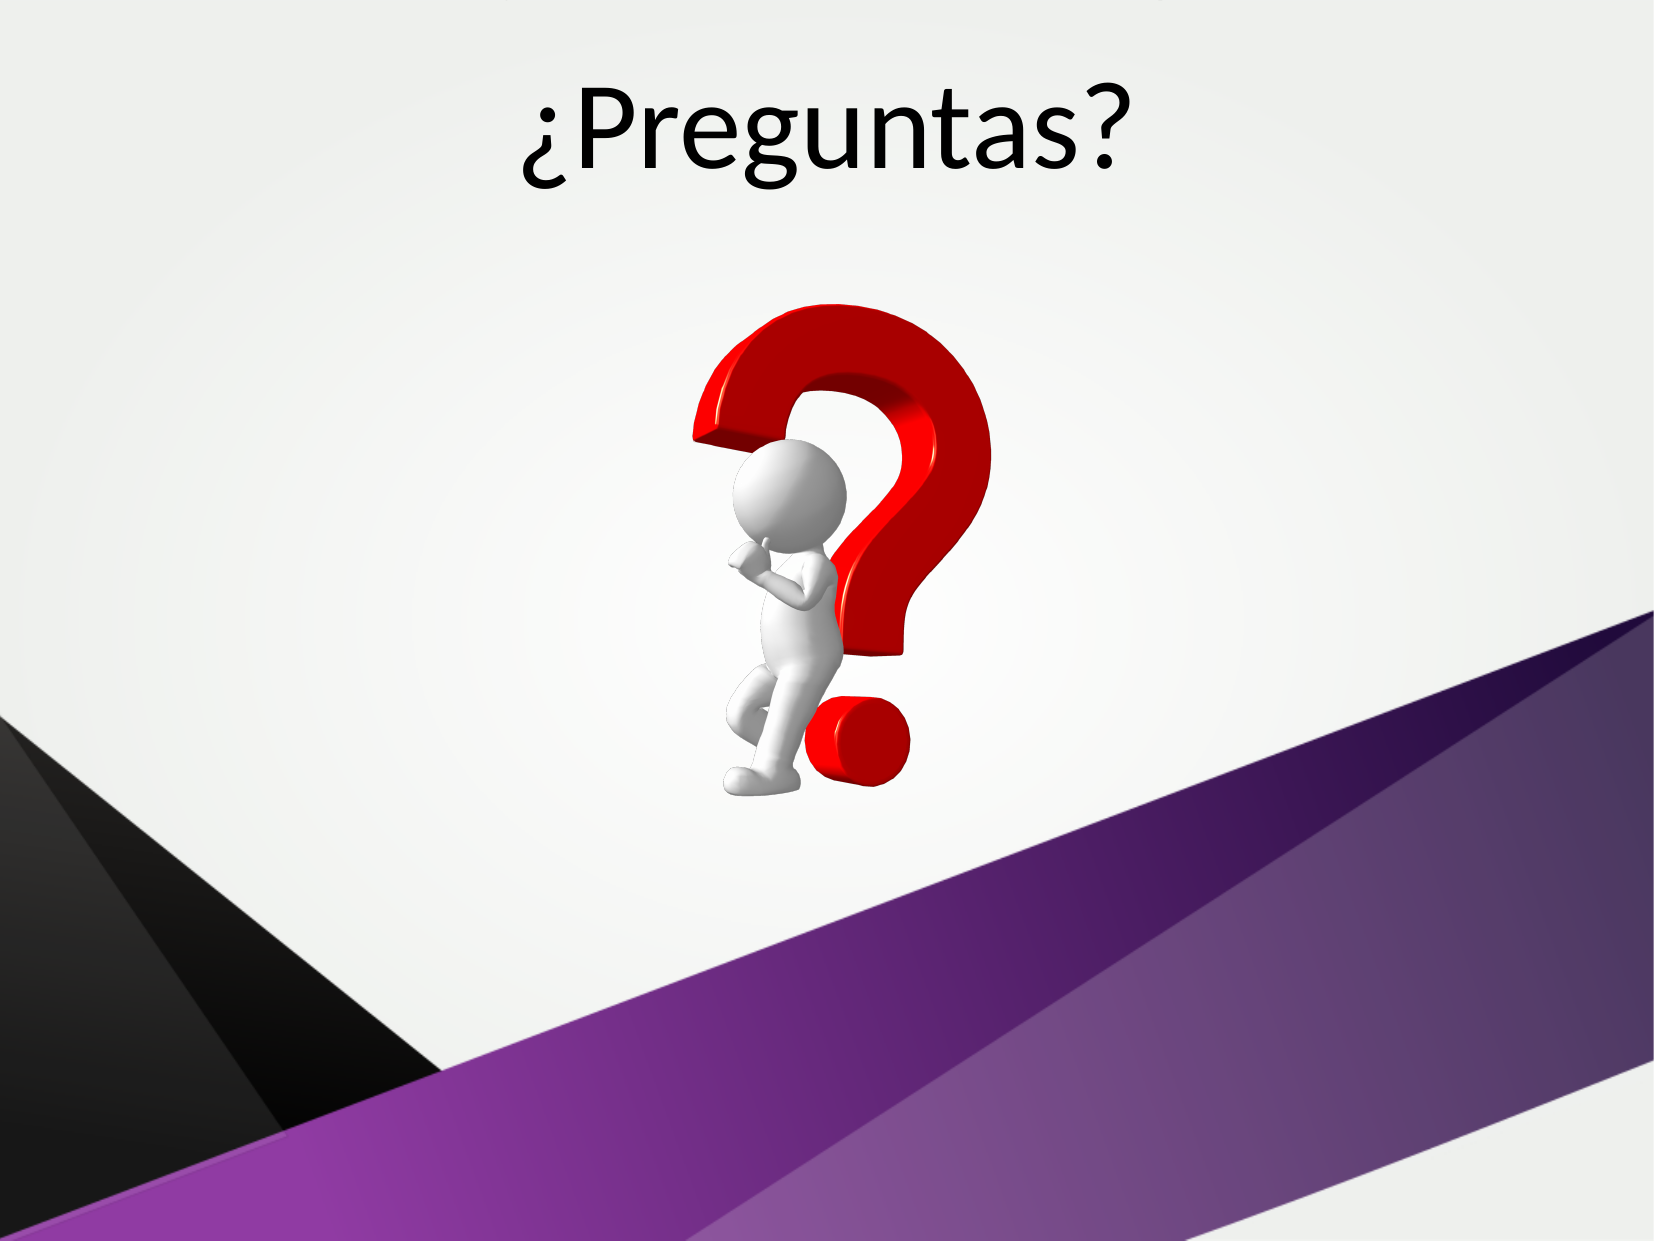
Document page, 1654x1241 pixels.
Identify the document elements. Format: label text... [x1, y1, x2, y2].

picture [0, 0, 1654, 1241]
title ¿Preguntas? [82, 60, 1571, 214]
